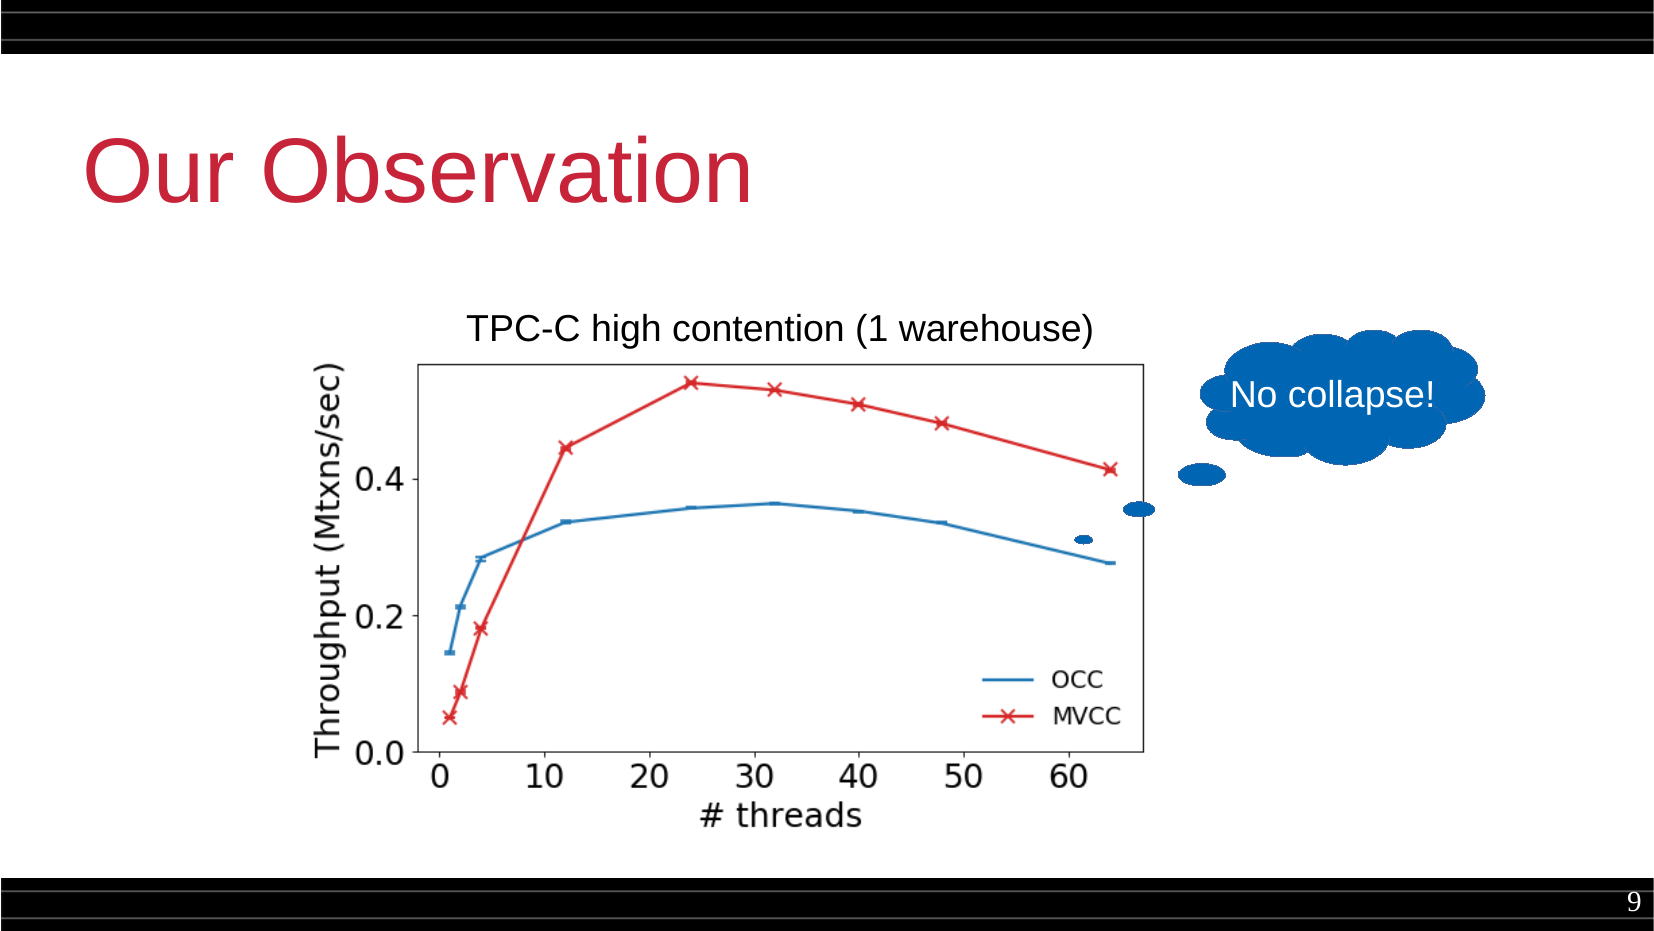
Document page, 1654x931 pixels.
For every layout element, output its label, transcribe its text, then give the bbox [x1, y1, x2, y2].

picture [1, 0, 1654, 54]
text_box No collapse! [1178, 463, 1226, 486]
title Our Observation [82, 92, 1571, 249]
text_box No collapse! [1123, 501, 1155, 517]
picture [280, 329, 1178, 869]
text_box No collapse! [1200, 330, 1486, 466]
picture [1, 878, 1654, 931]
text_box TPC-C high contention (1 warehouse) [451, 300, 1110, 357]
